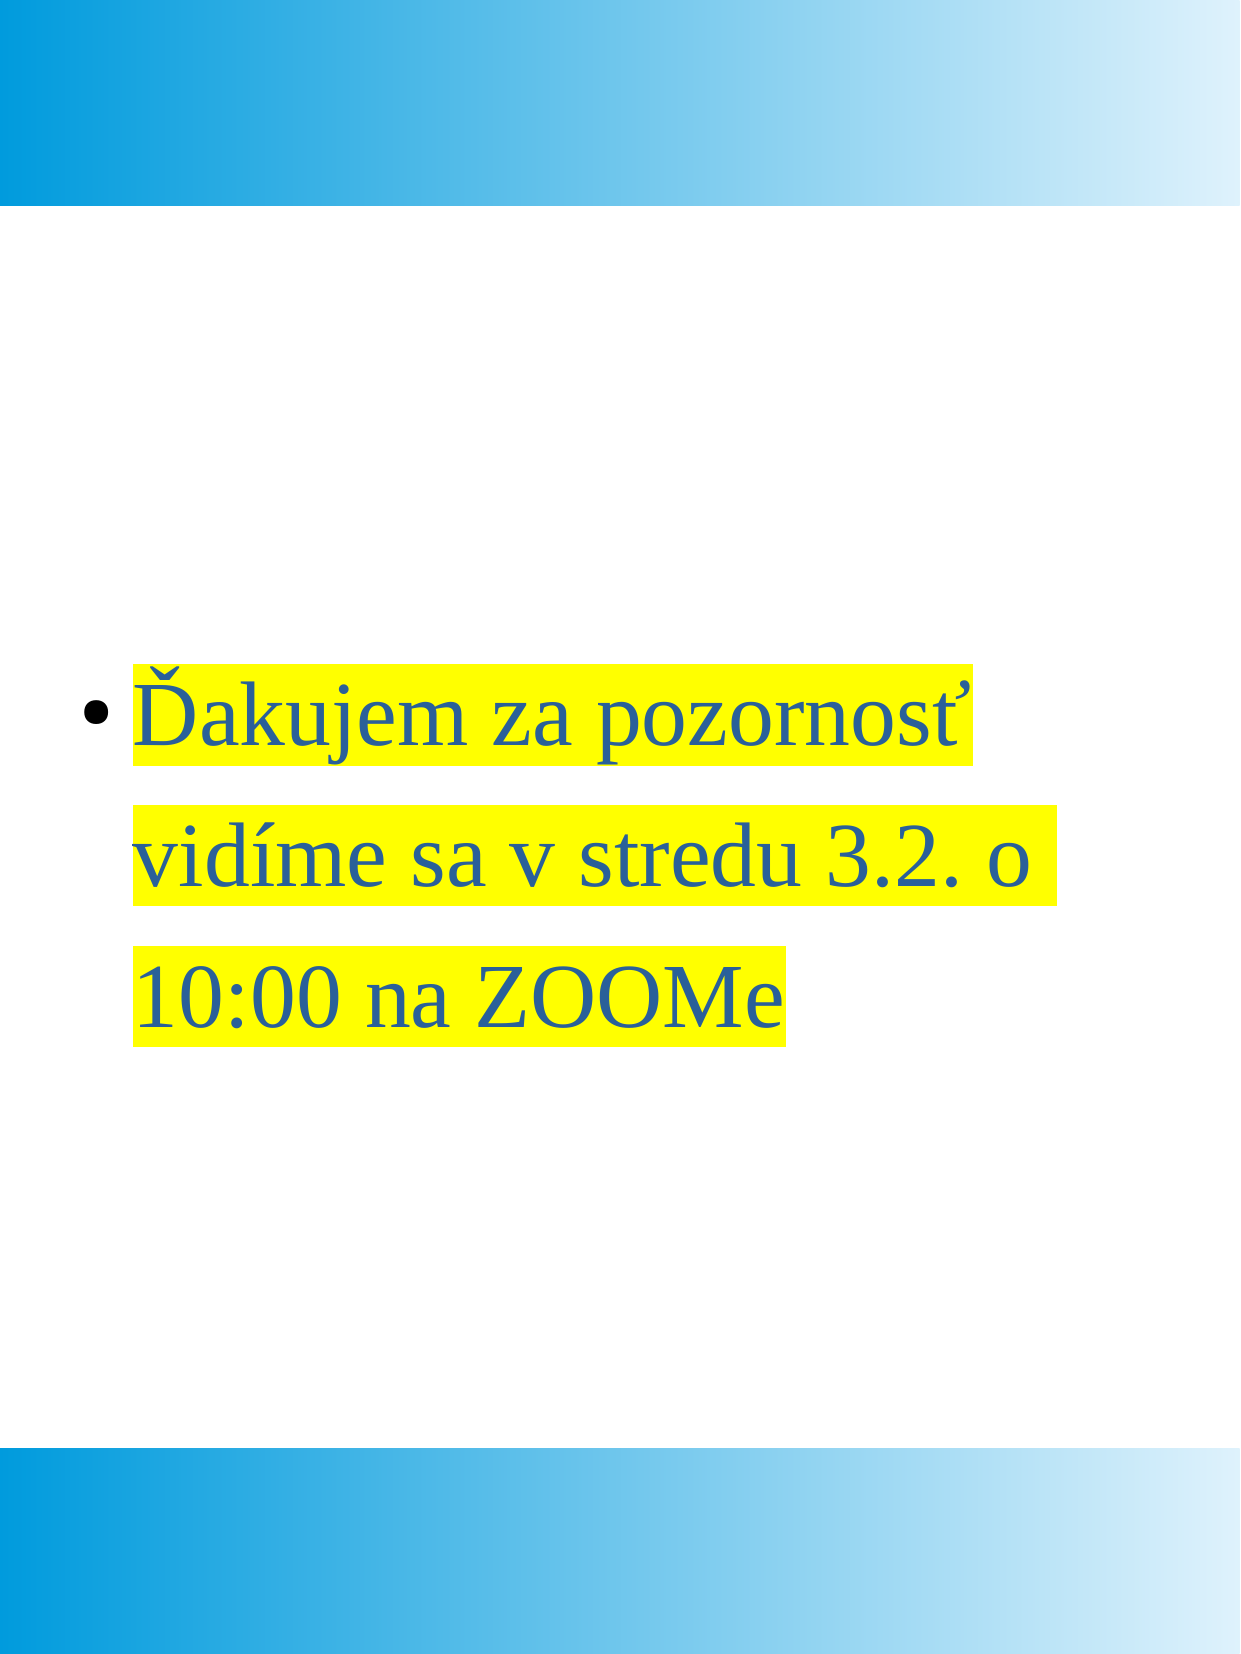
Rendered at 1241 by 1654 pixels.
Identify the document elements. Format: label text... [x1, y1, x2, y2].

list Ďakujem za pozornosť vidíme sa v stredu 3.2. o 10:00 na ZOOMe [62, 386, 1179, 1346]
